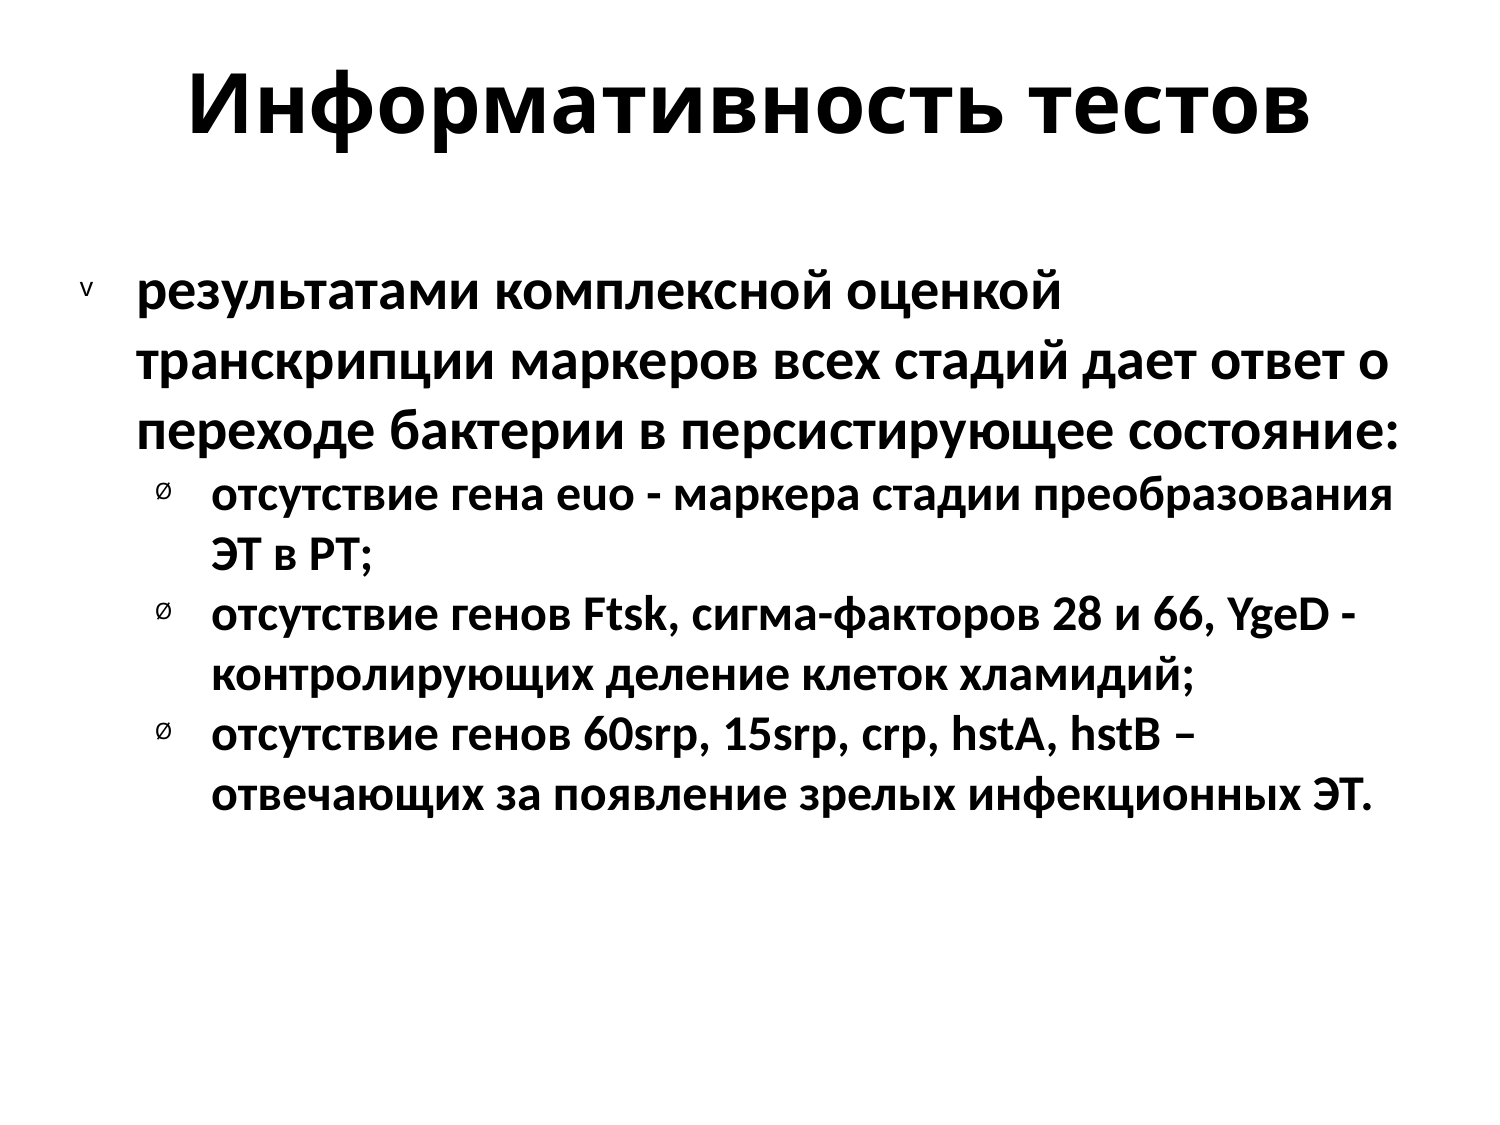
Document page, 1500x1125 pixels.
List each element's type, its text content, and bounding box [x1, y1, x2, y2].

subtitle результатами комплексной оценкой транскрипции маркеров всех стадий дает ответ о переходе бактерии в персистирующее состояние: отсутствие гена euo - маркера стадии преобразования ЭТ в РТ; отсутствие генов Ftsk, сигма-факторов 28 и 66, YgeD - контролирующих деление клеток хламидий; отсутствие генов 60srp, 15srp, crp, hstA, hstB – отвечающих за появление зрелых инфекционных ЭТ. [64, 243, 1447, 1071]
title Информативность тестов [112, 42, 1388, 138]
